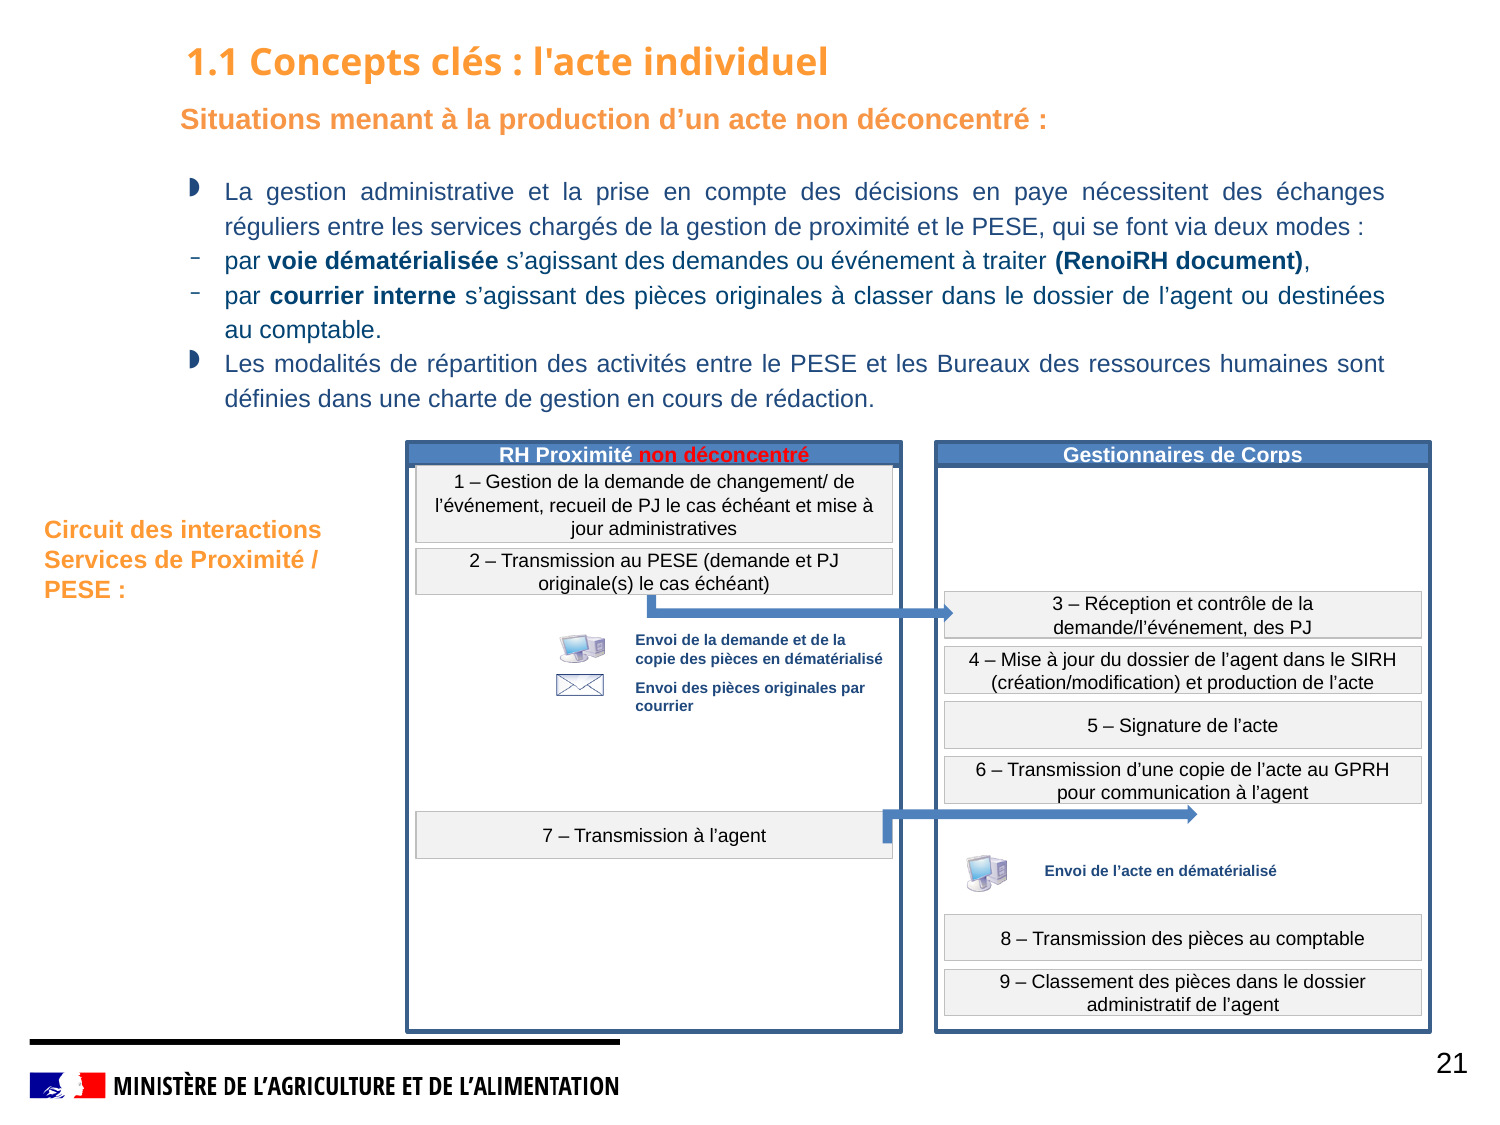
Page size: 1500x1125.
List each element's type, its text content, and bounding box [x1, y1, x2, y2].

picture [535, 630, 617, 709]
text_box 9 – Classement des pièces dans le dossier administratif de l’agent [944, 969, 1422, 1016]
text_box La gestion administrative et la prise en compte des décisions en paye nécessitent des échanges réguliers entre les services chargés de la gestion de proximité et le PESE, qui se font via deux modes : par voie dématérialisée s’agissant des demandes ou événement à traiter (RenoiRH document), par courrier interne s’agissant des pièces originales à classer dans le dossier de l’agent ou destinées au comptable. Les modalités de répartition des activités entre le PESE et les Bureaux des ressources humaines sont définies dans une charte de gestion en cours de rédaction. [174, 163, 1403, 476]
text_box Circuit des interactions Services de Proximité / PESE : [29, 505, 399, 610]
text_box 4 – Mise à jour du dossier de l’agent dans le SIRH (création/modification) et production de l’acte [944, 646, 1422, 694]
text_box Envoi de la demande et de la copie des pièces en dématérialisé [620, 622, 902, 670]
text_box [407, 465, 1430, 1032]
picture [944, 851, 1012, 906]
text_box 7 – Transmission à l’agent [415, 811, 893, 859]
text_box 5 – Signature de l’acte [944, 701, 1422, 749]
text_box Envoi des pièces originales par courrier [620, 670, 902, 722]
text_box Situations menant à la production d’un acte non déconcentré : [165, 93, 1459, 145]
text_box Gestionnaires de Corps [936, 442, 1430, 465]
text_box 3 – Réception et contrôle de la demande/l’événement, des PJ [944, 591, 1422, 639]
text_box RH Proximité non déconcentré [407, 442, 902, 465]
text_box 6 – Transmission d’une copie de l’acte au GPRH pour communication à l’agent [944, 756, 1422, 804]
text_box 1 – Gestion de la demande de changement/ de l’événement, recueil de PJ le cas échéant et mise à jour administratives [415, 465, 893, 543]
text_box 2 – Transmission au PESE (demande et PJ originale(s) le cas échéant) [415, 548, 893, 595]
text_box 1.1 Concepts clés : l'acte individuel [171, 31, 1458, 137]
text_box 8 – Transmission des pièces au comptable [944, 914, 1422, 961]
picture [29, 1039, 620, 1099]
text_box Envoi de l’acte en dématérialisé [1029, 854, 1354, 887]
